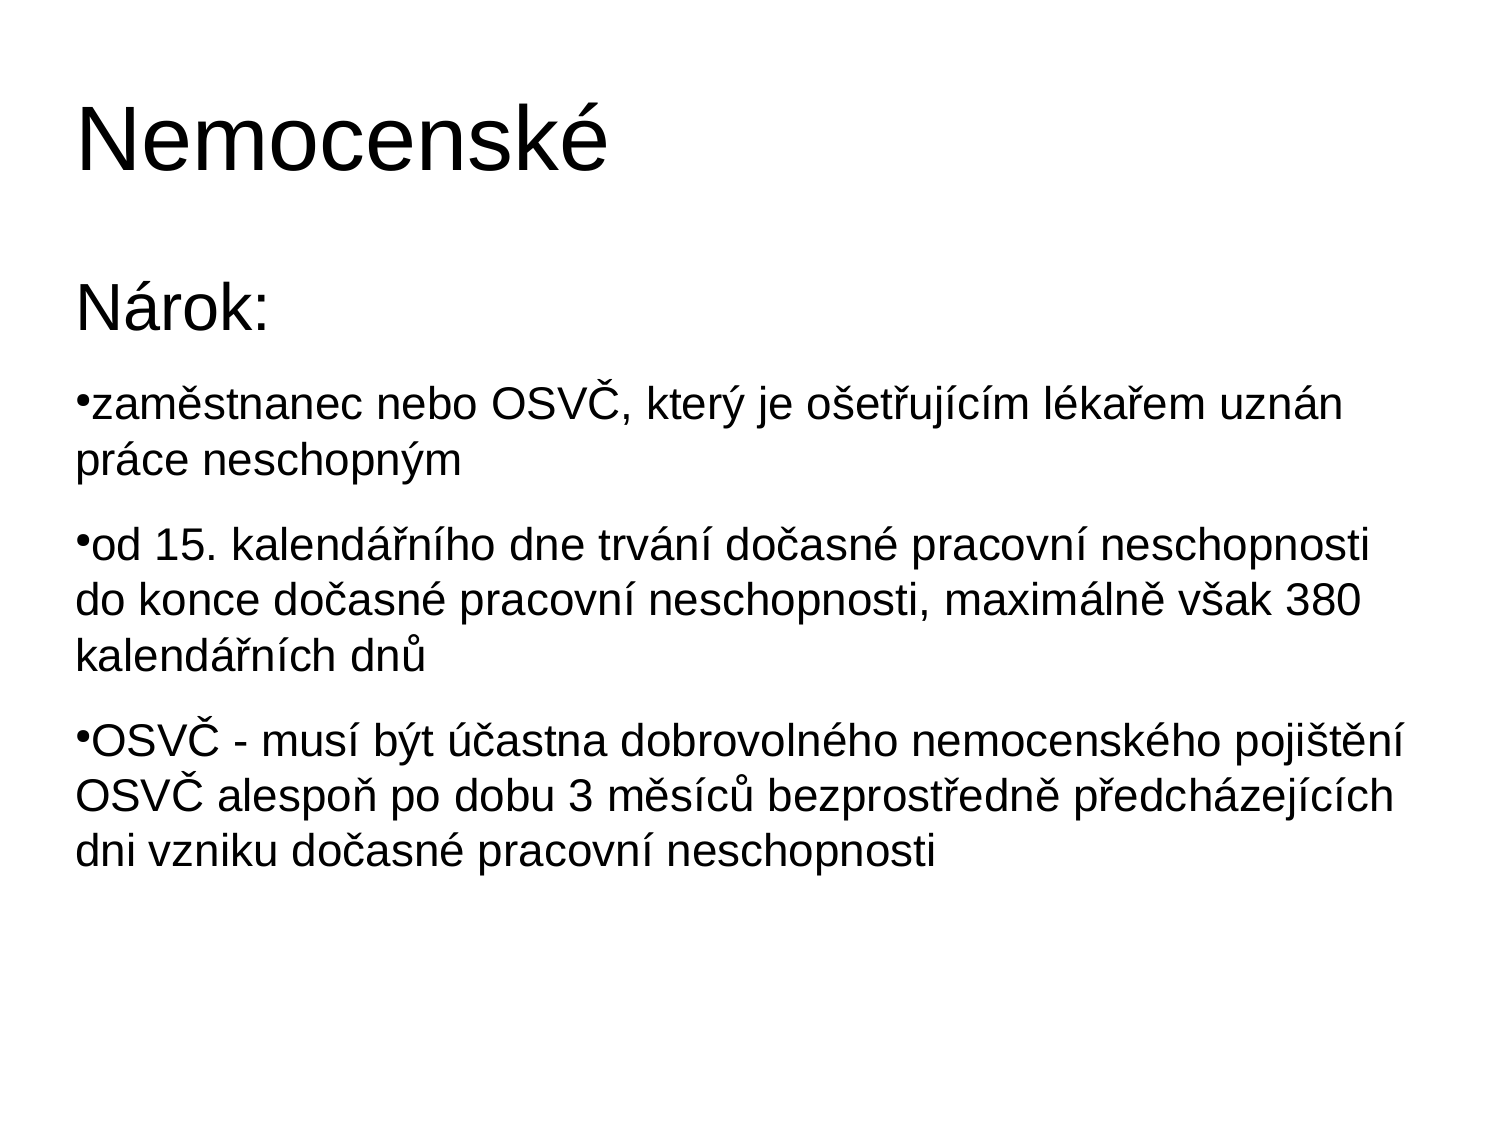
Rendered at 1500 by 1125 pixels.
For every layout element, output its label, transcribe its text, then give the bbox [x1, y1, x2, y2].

title Nemocenské [75, 44, 1425, 233]
list Nárok: zaměstnanec nebo OSVČ, který je ošetřujícím lékařem uznán práce neschopným od 15. kalendářního dne trvání dočasné pracovní neschopnosti do konce dočasné pracovní neschopnosti, maximálně však 380 kalendářních dnů OSVČ - musí být účastna dobrovolného nemocenského pojištění OSVČ alespoň po dobu 3 měsíců bezprostředně předcházejících dni vzniku dočasné pracovní neschopnosti [75, 263, 1425, 1006]
